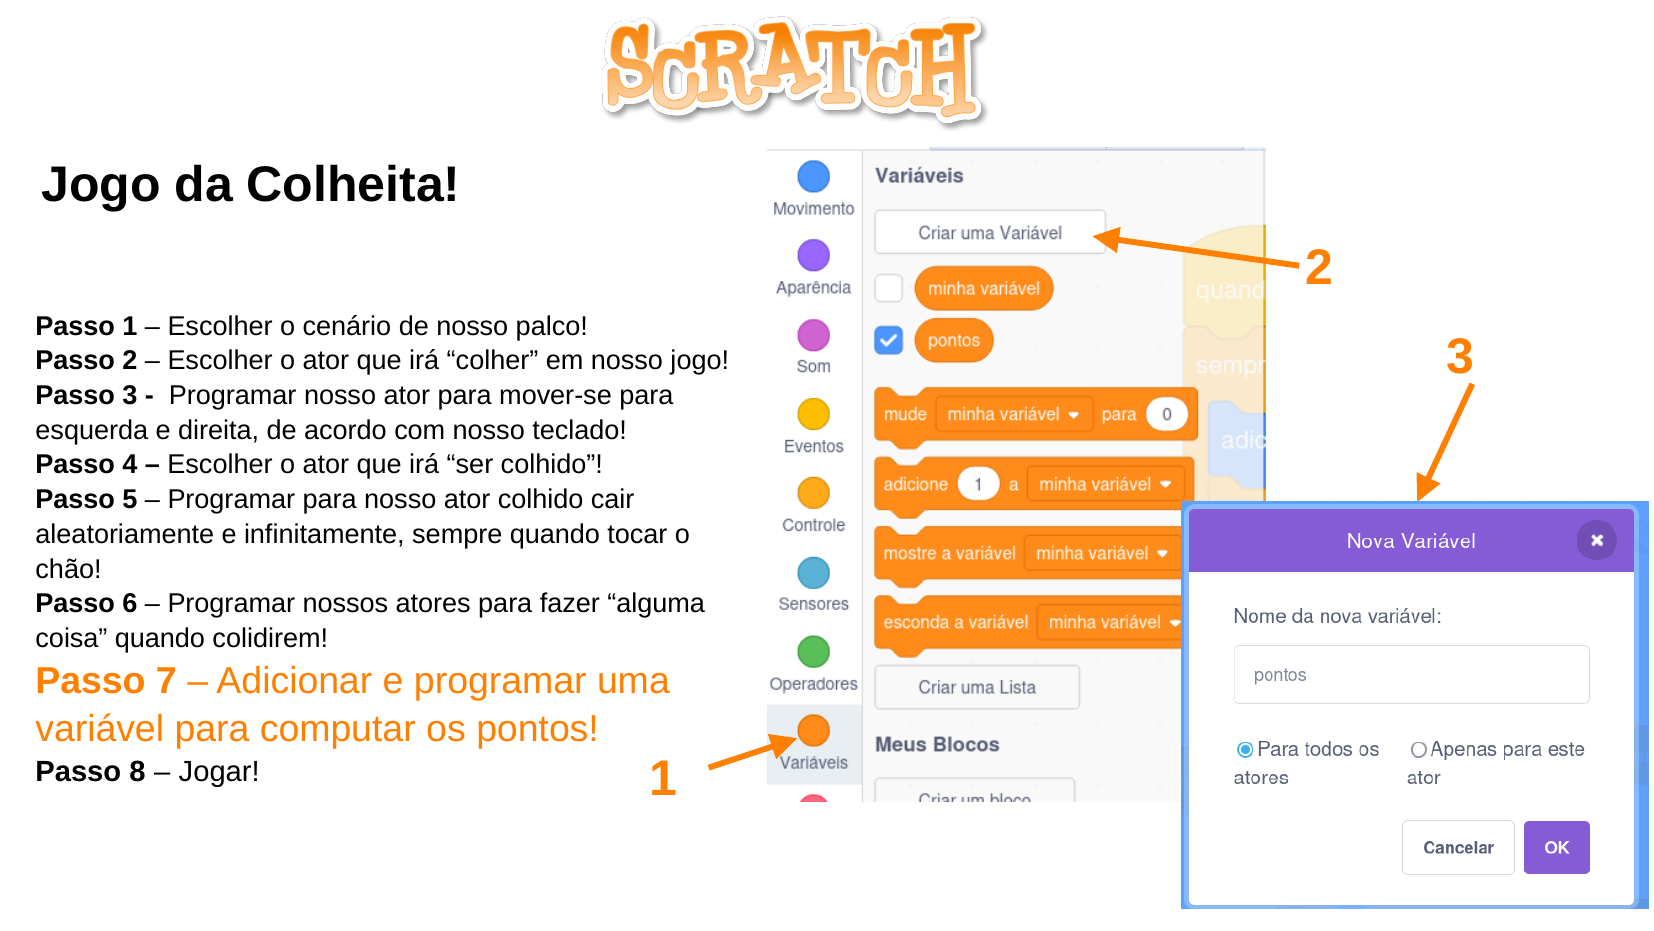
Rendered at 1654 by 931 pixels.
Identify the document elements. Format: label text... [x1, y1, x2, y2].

title Passo 1 – Escolher o cenário de nosso palco! Passo 2 – Escolher o ator que irá “colher” em nosso jogo! Passo 3 - Programar nosso ator para mover-se para esquerda e direita, de acordo com nosso teclado! Passo 4 – Escolher o ator que irá “ser colhido”! Passo 5 – Programar para nosso ator colhido cair aleatoriamente e infinitamente, sempre quando tocar o chão! Passo 6 – Programar nossos atores para fazer “alguma coisa” quando colidirem! Passo 7 – Adicionar e programar uma variável para computar os pontos! Passo 8 – Jogar! [35, 234, 739, 859]
picture [590, 3, 1004, 143]
title Jogo da Colheita! [41, 106, 497, 234]
picture [767, 147, 1649, 909]
title 2 [1305, 218, 1365, 308]
title 1 [649, 741, 709, 806]
title 3 [1446, 319, 1477, 384]
